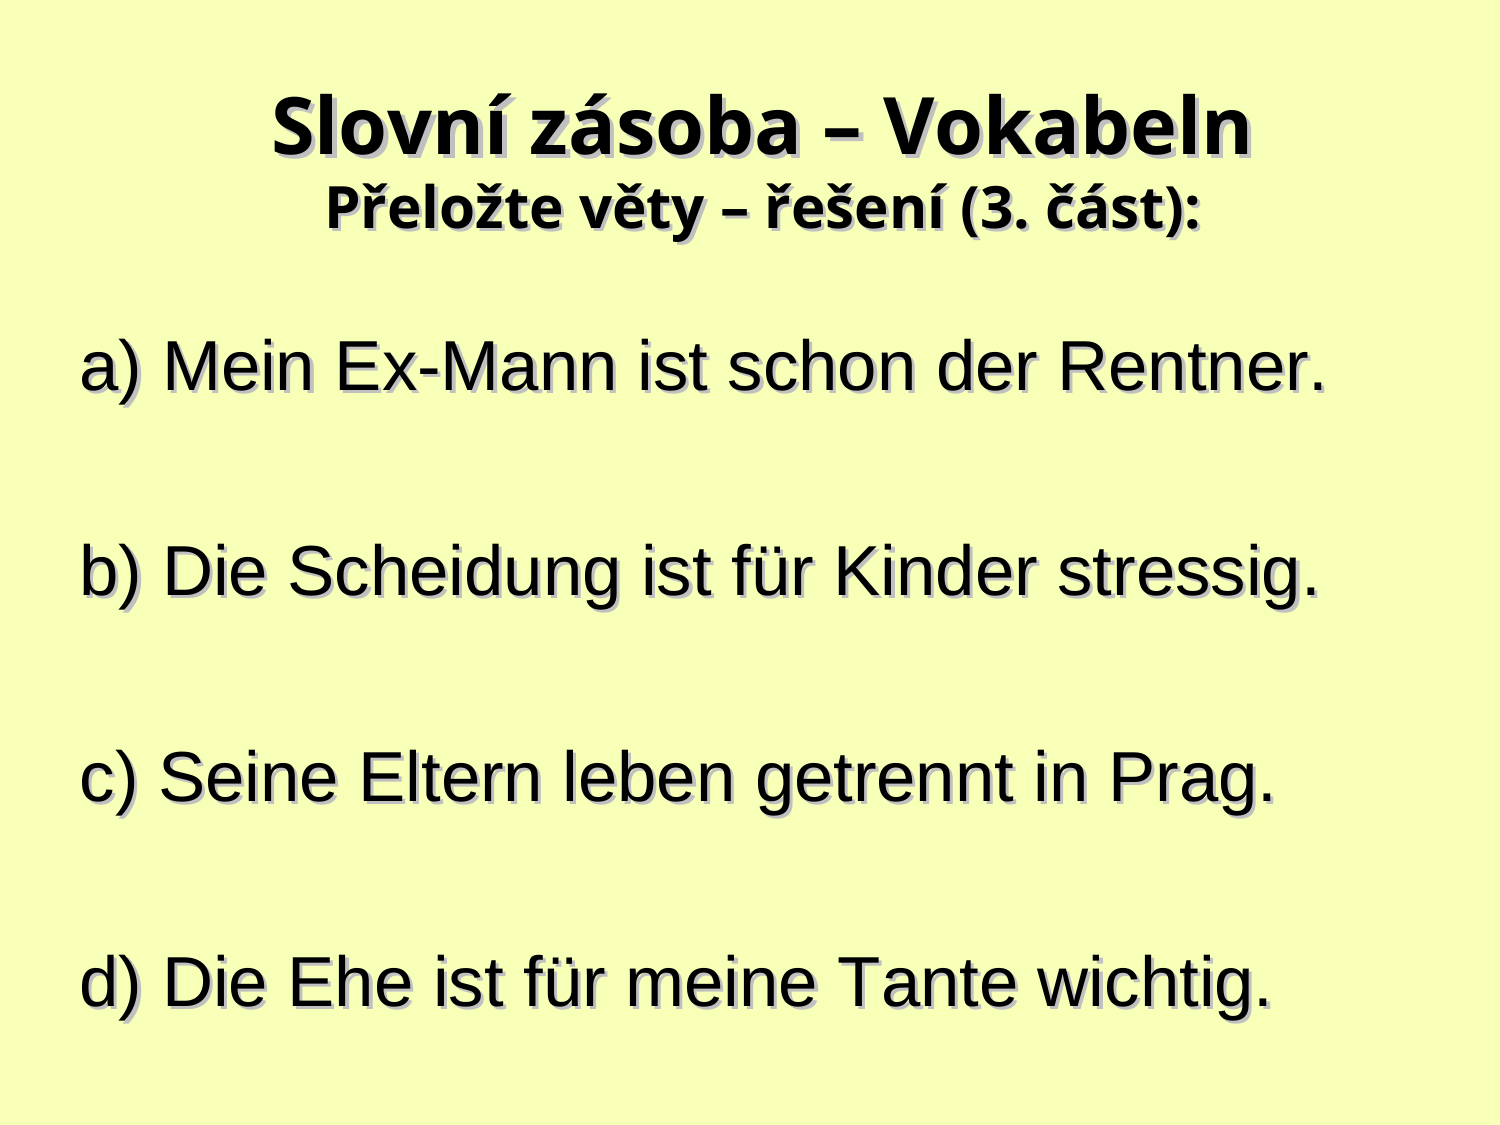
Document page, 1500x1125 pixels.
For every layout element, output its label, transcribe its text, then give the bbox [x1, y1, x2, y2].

title Slovní zásoba – Vokabeln Přeložte věty – řešení (3. část): [75, 40, 1451, 276]
list a) Mein Ex-Mann ist schon der Rentner. b) Die Scheidung ist für Kinder stressig. c) Seine Eltern leben getrennt in Prag. d) Die Ehe ist für meine Tante wichtig. [64, 312, 1451, 1047]
